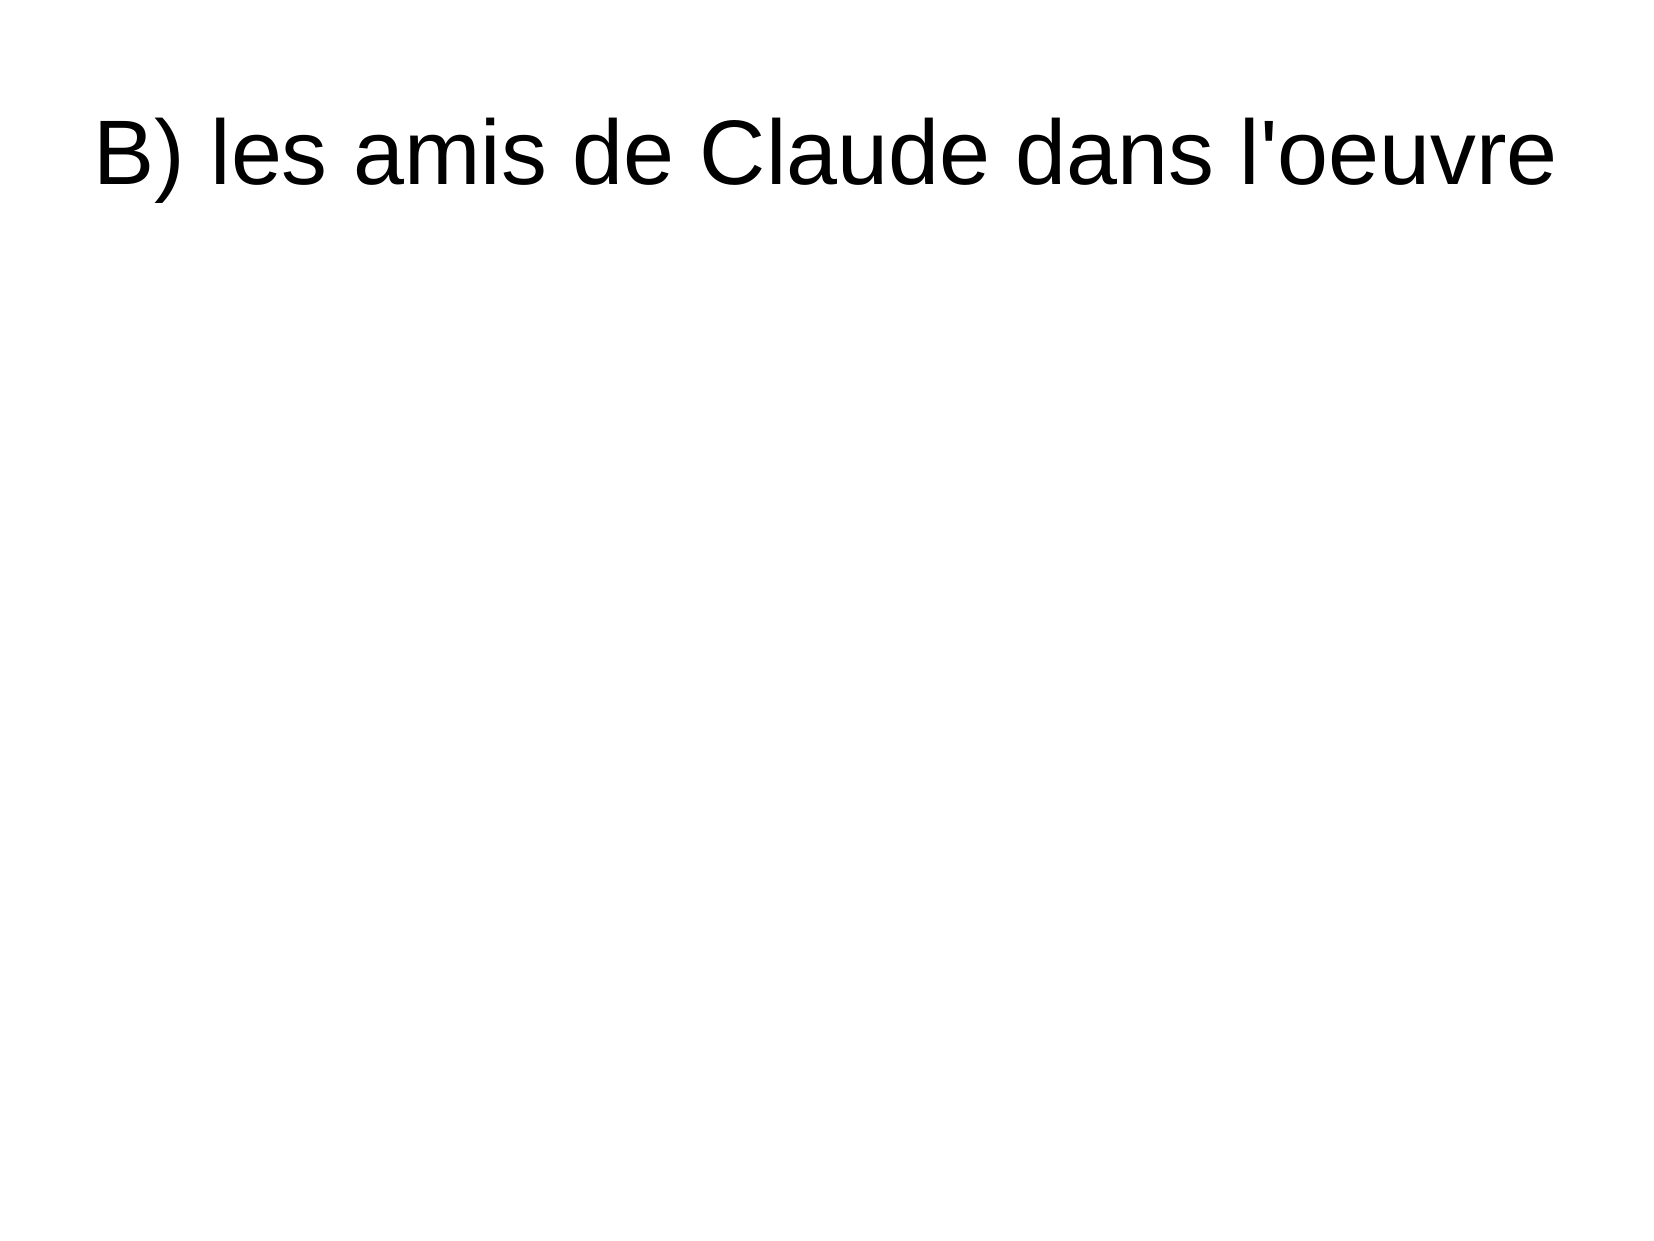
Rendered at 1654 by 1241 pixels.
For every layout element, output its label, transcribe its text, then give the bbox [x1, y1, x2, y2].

title B) les amis de Claude dans l'oeuvre [82, 49, 1571, 257]
